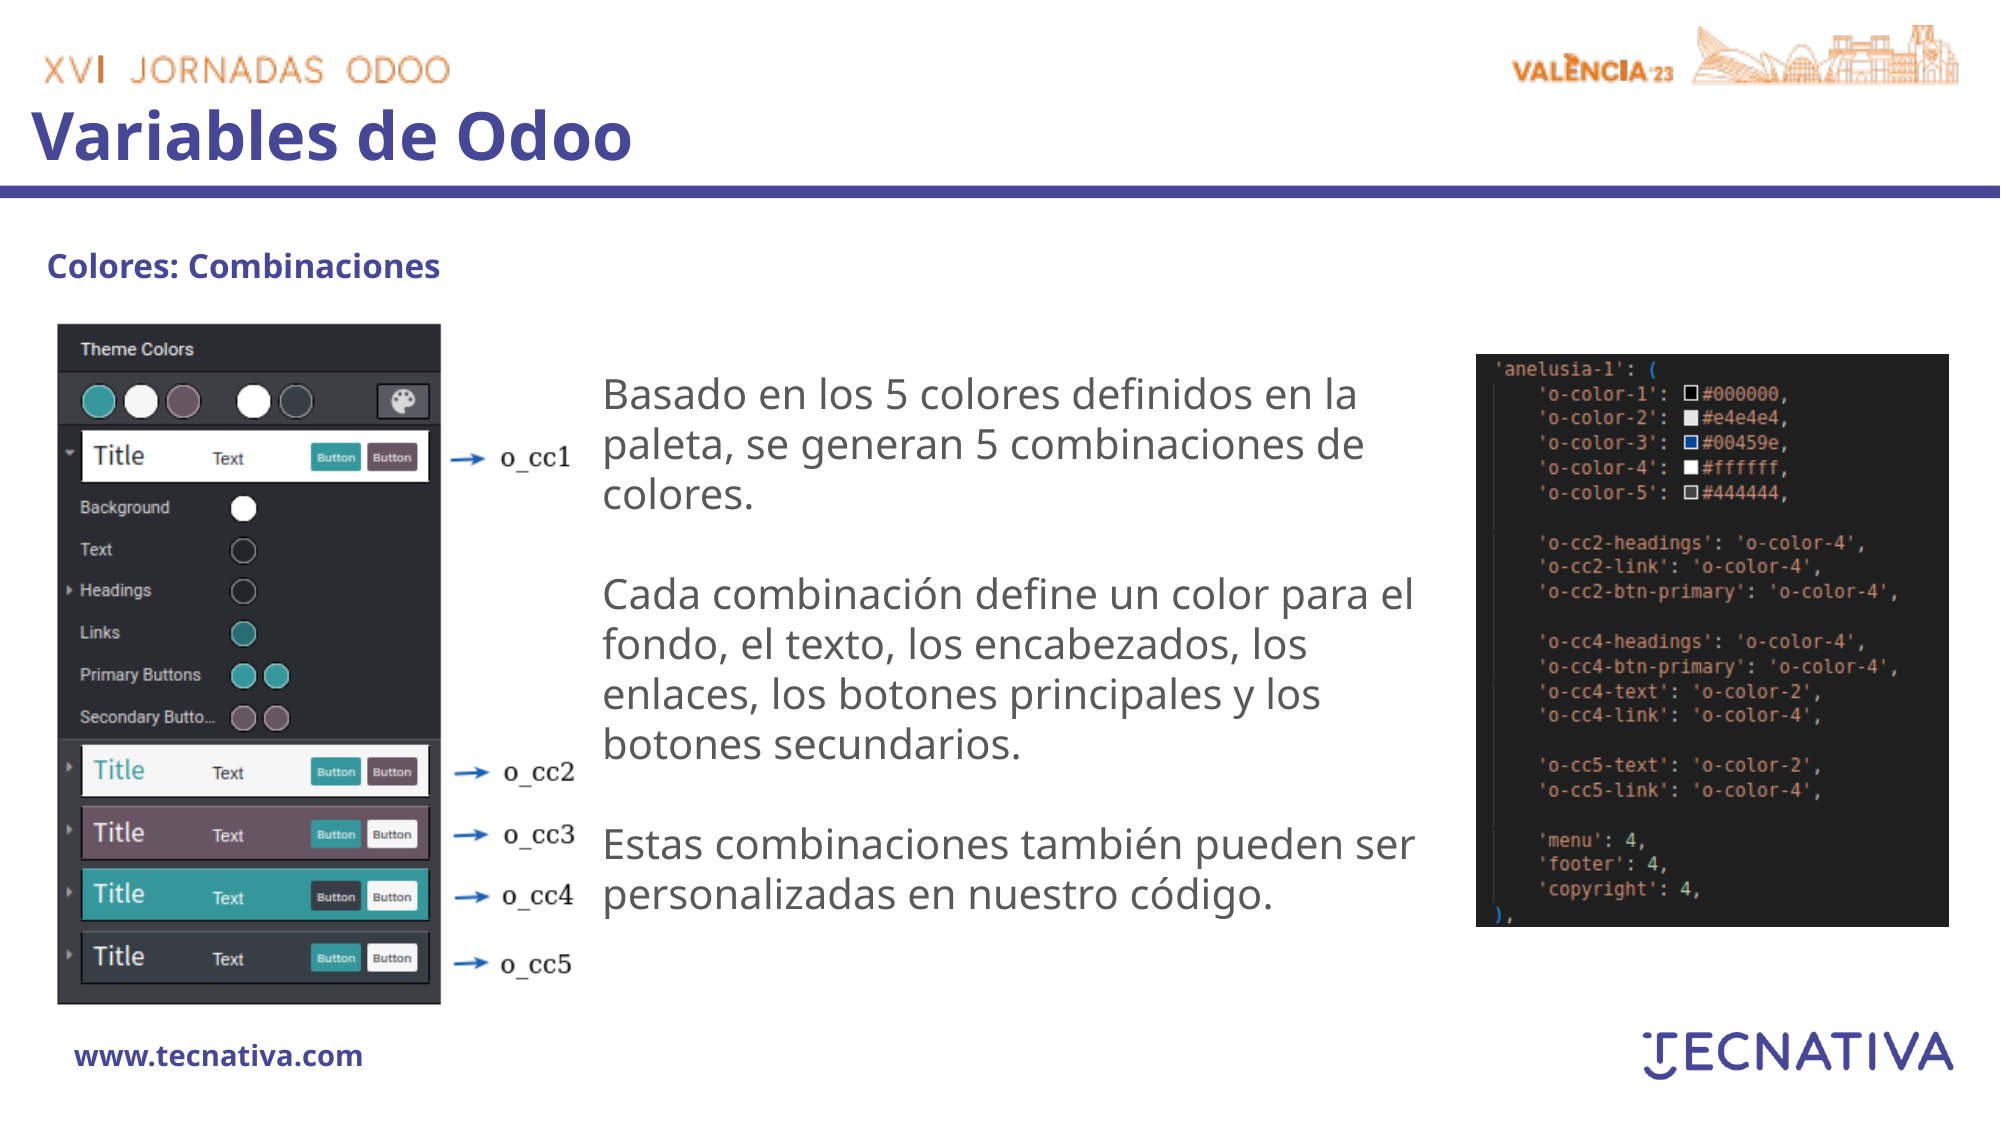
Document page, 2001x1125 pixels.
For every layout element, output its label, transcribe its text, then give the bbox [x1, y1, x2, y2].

picture [53, 318, 582, 1012]
picture [45, 25, 1959, 95]
picture [1610, 1001, 1983, 1104]
text_box [990, 575, 1021, 650]
picture [1476, 354, 1949, 927]
text_box Basado en los 5 colores definidos en la paleta, se generan 5 combinaciones de colores. Cada combinación define un color para el fondo, el texto, los encabezados, los enlaces, los botones principales y los botones secundarios. Estas combinaciones también pueden ser personalizadas en nuestro código. [587, 360, 1453, 961]
text_box Colores: Combinaciones [31, 241, 1063, 293]
text_box Variables de Odoo [31, 102, 1920, 207]
text_box www.tecnativa.com [58, 1033, 1091, 1080]
